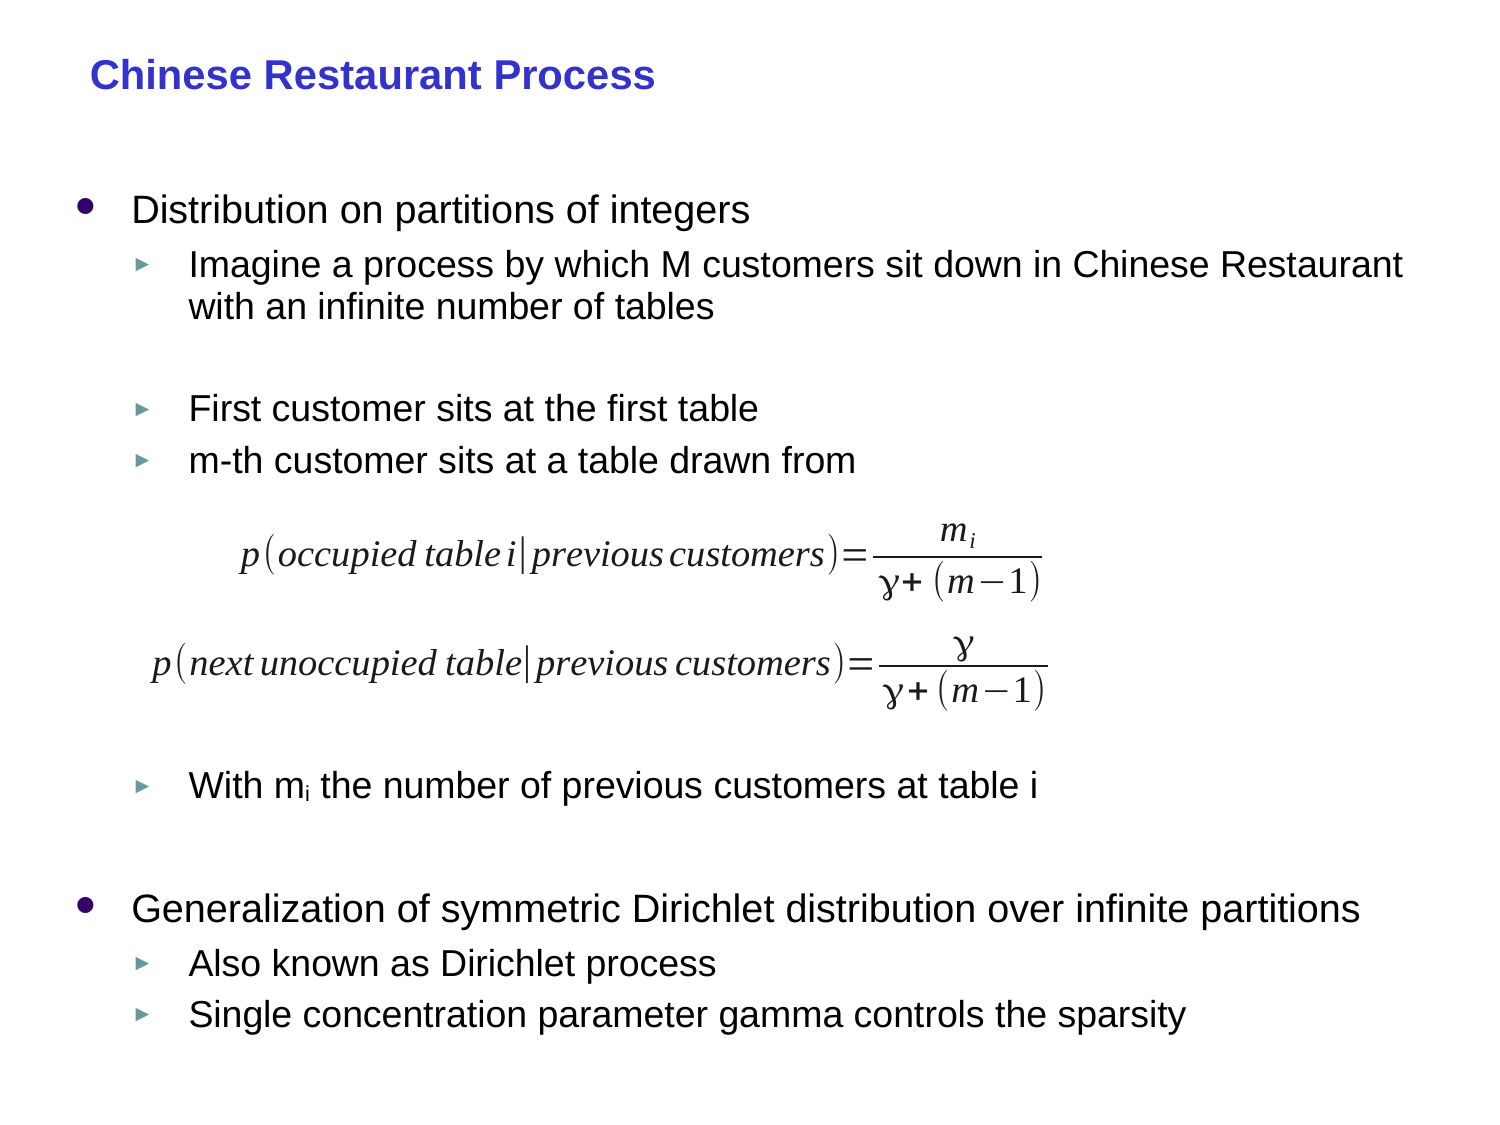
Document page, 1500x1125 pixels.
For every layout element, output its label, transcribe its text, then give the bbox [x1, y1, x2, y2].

chart [141, 619, 1056, 713]
chart [229, 507, 1051, 605]
list Distribution on partitions of integers Imagine a process by which M customers sit down in Chinese Restaurant with an infinite number of tables First customer sits at the first table m-th customer sits at a table drawn from With mi the number of previous customers at table i Generalization of symmetric Dirichlet distribution over infinite partitions Also known as Dirichlet process Single concentration parameter gamma controls the sparsity [75, 187, 1425, 1088]
title Chinese Restaurant Process [75, 37, 1426, 113]
